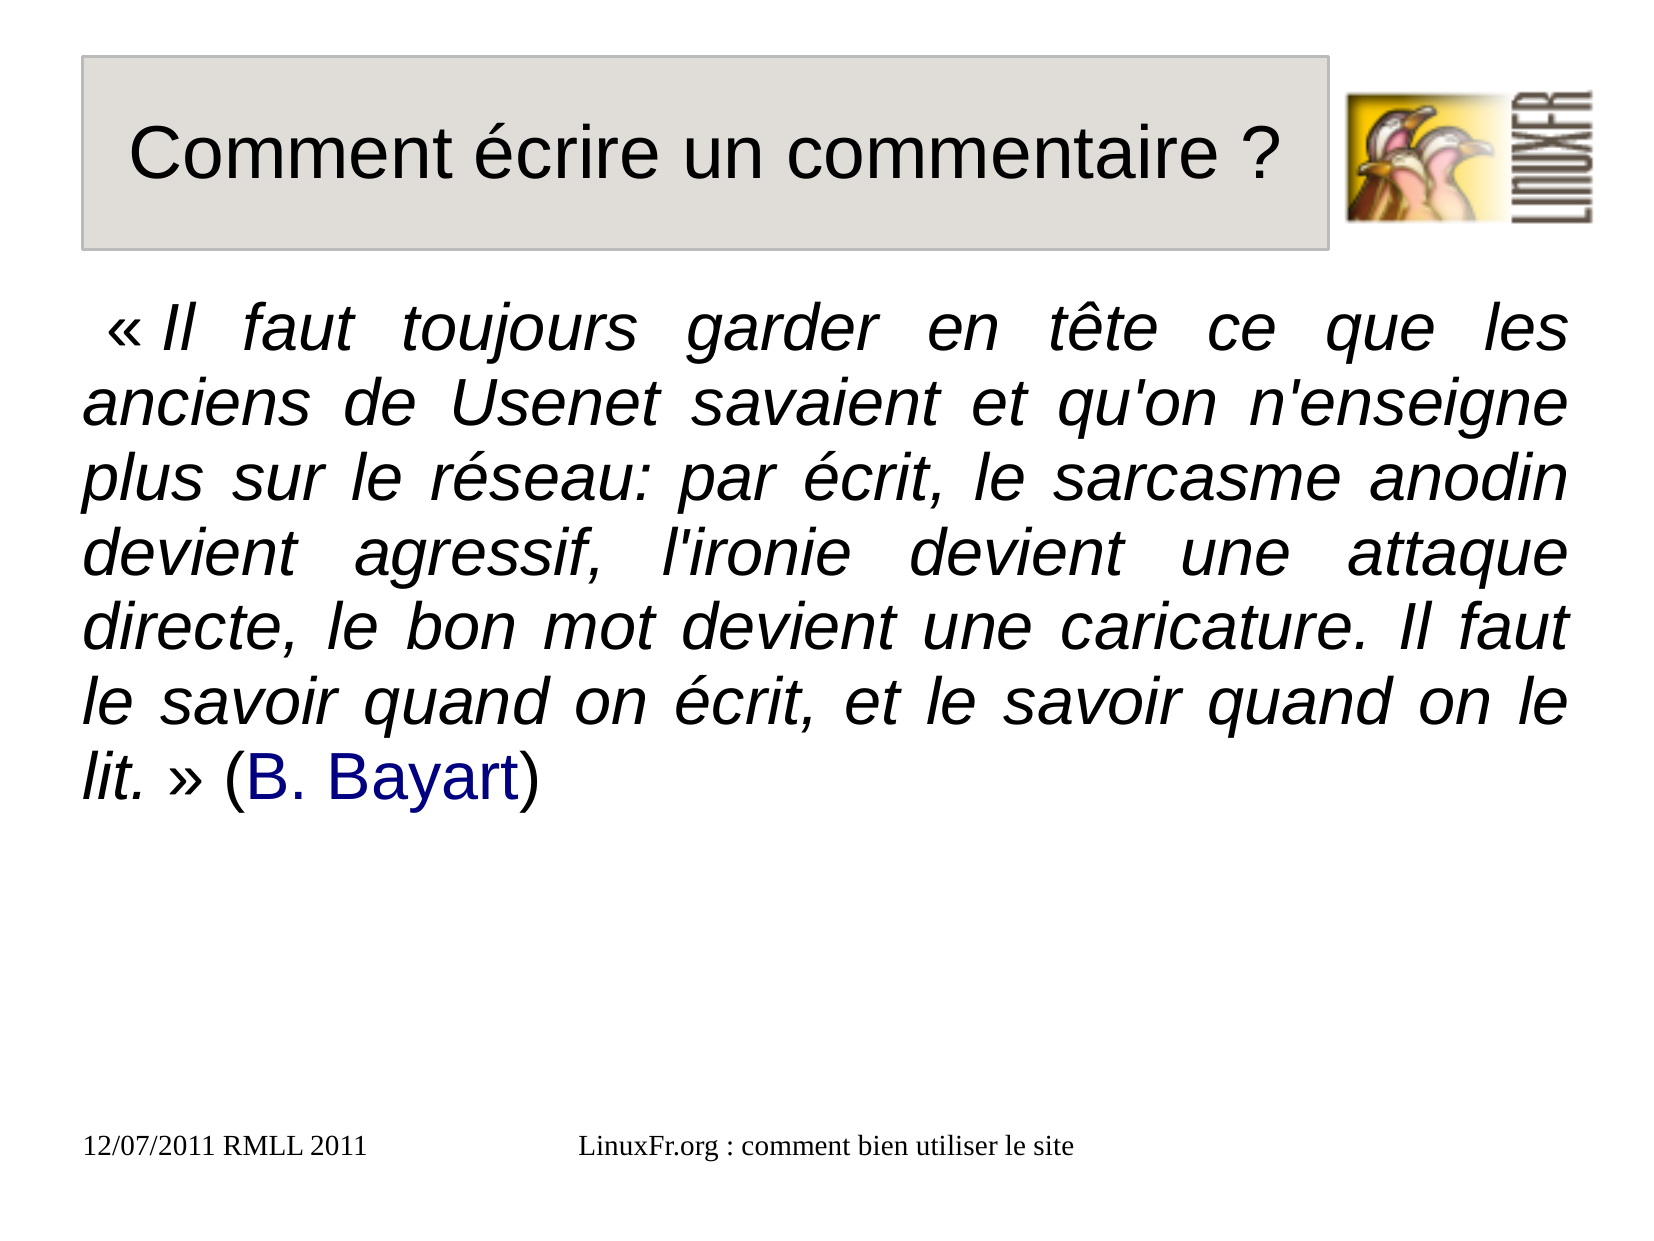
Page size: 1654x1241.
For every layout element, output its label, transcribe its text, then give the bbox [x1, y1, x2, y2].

title Comment écrire un commentaire ? [82, 56, 1329, 250]
subtitle « Il faut toujours garder en tête ce que les anciens de Usenet savaient et qu'on n'enseigne plus sur le réseau: par écrit, le sarcasme anodin devient agressif, l'ironie devient une attaque directe, le bon mot devient une caricature. Il faut le savoir quand on écrit, et le savoir quand on le lit. » (B. Bayart) [82, 290, 1571, 1094]
picture [1341, 88, 1601, 229]
